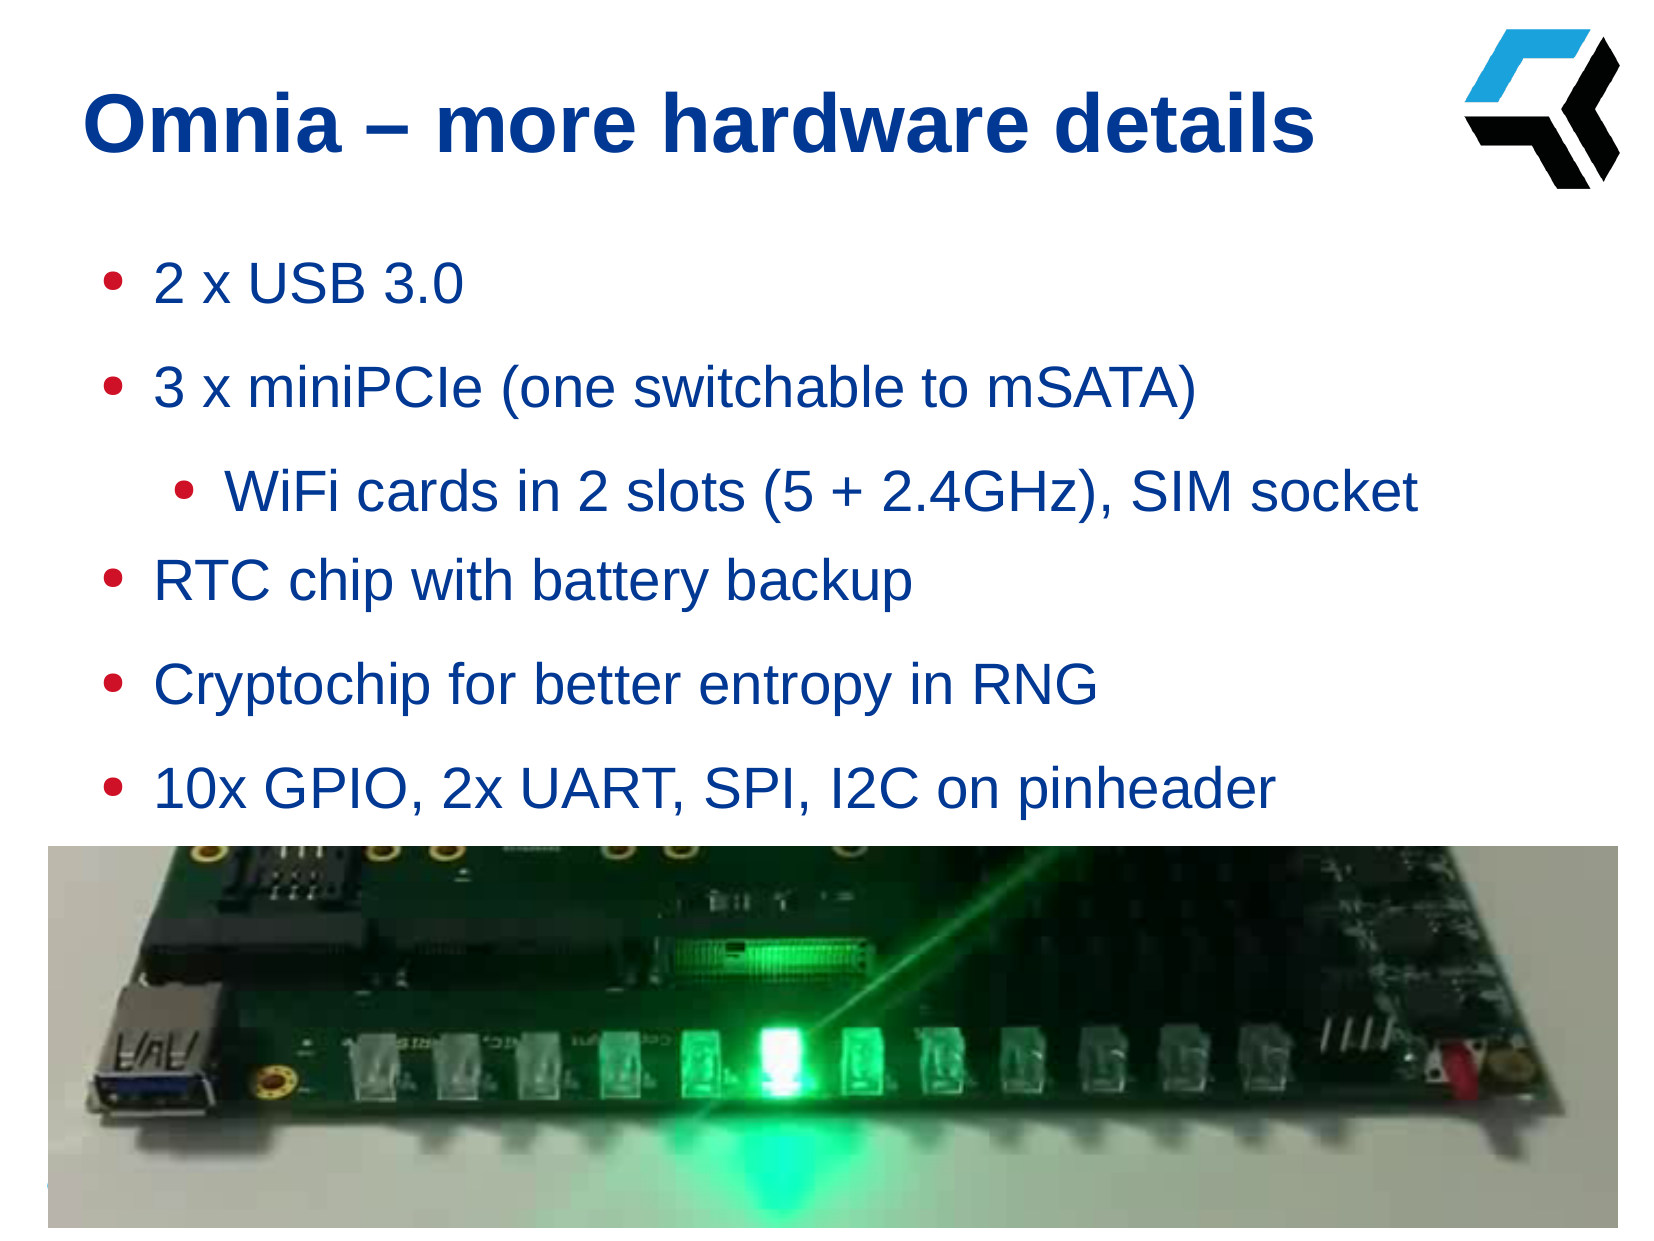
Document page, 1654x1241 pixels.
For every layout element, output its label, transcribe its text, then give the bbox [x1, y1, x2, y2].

picture [1464, 29, 1620, 190]
list 2 x USB 3.0 3 x miniPCIe (one switchable to mSATA) WiFi cards in 2 slots (5 + 2.4GHz), SIM socket RTC chip with battery backup Cryptochip for better entropy in RNG 10x GPIO, 2x UART, SPI, I2C on pinheader Dimmable programmable RGB LEDs [82, 250, 1571, 845]
title Omnia – more hardware details [82, 70, 1464, 178]
text_box [47, 845, 1619, 1229]
